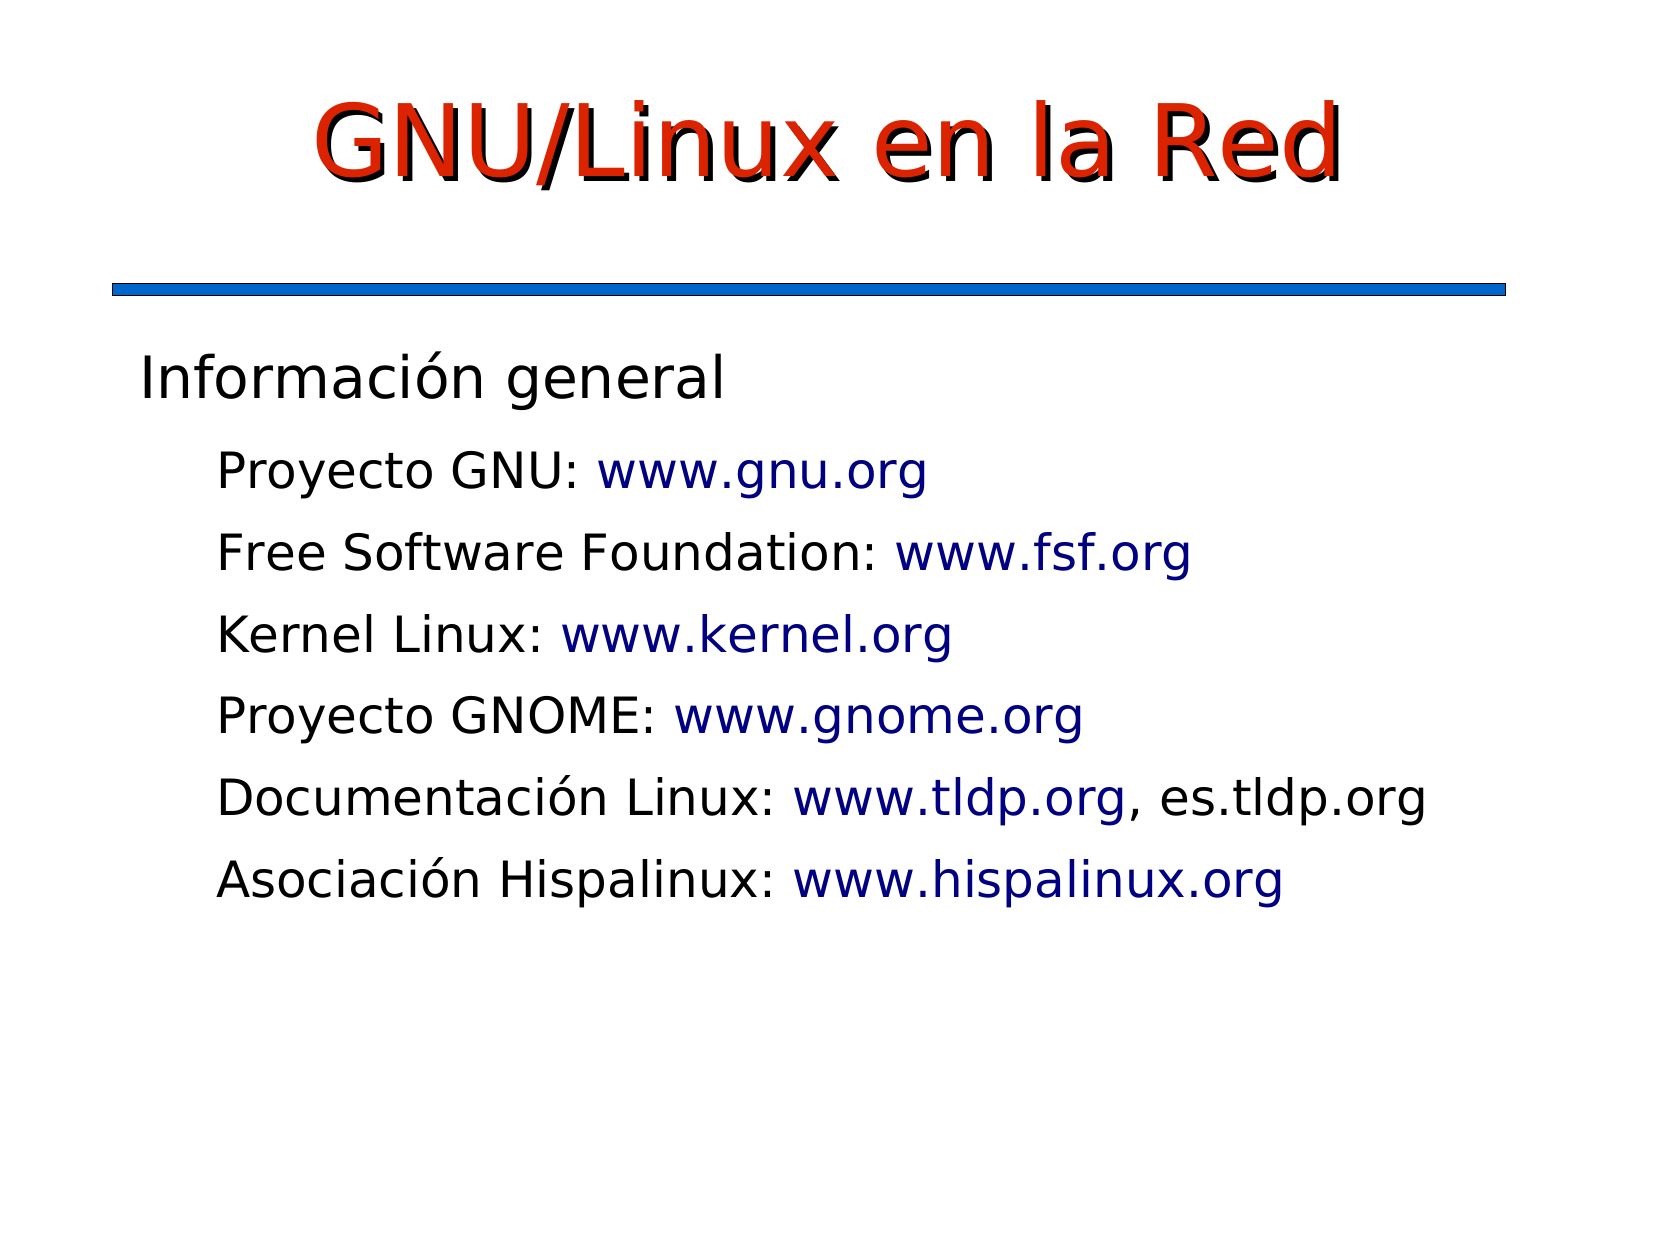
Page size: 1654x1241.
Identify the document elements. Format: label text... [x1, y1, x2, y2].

title GNU/Linux en la Red [121, 37, 1534, 246]
list Información general Proyecto GNU: www.gnu.org Free Software Foundation: www.fsf.org Kernel Linux: www.kernel.org Proyecto GNOME: www.gnome.org Documentación Linux: www.tldp.org, es.tldp.org Asociación Hispalinux: www.hispalinux.org [121, 344, 1534, 1127]
